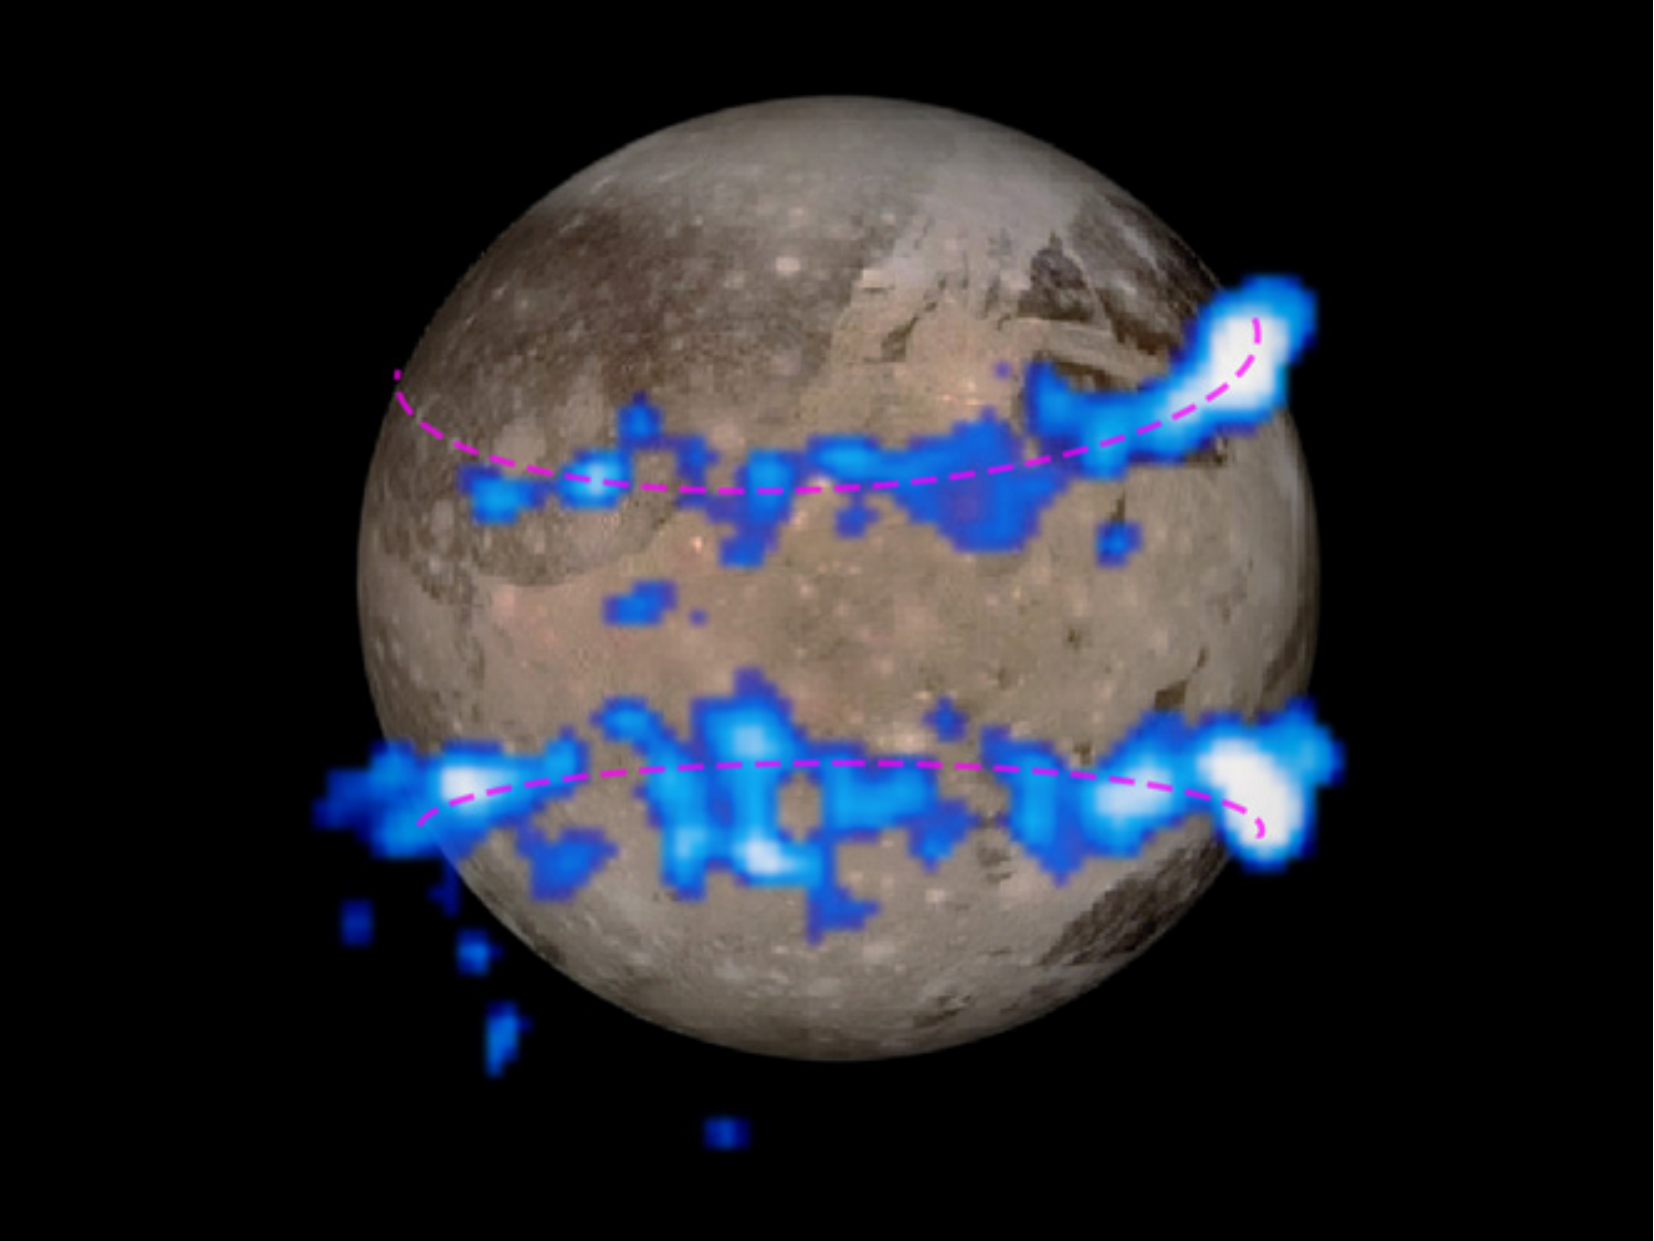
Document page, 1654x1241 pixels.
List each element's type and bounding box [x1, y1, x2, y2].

picture [203, 0, 1450, 1241]
